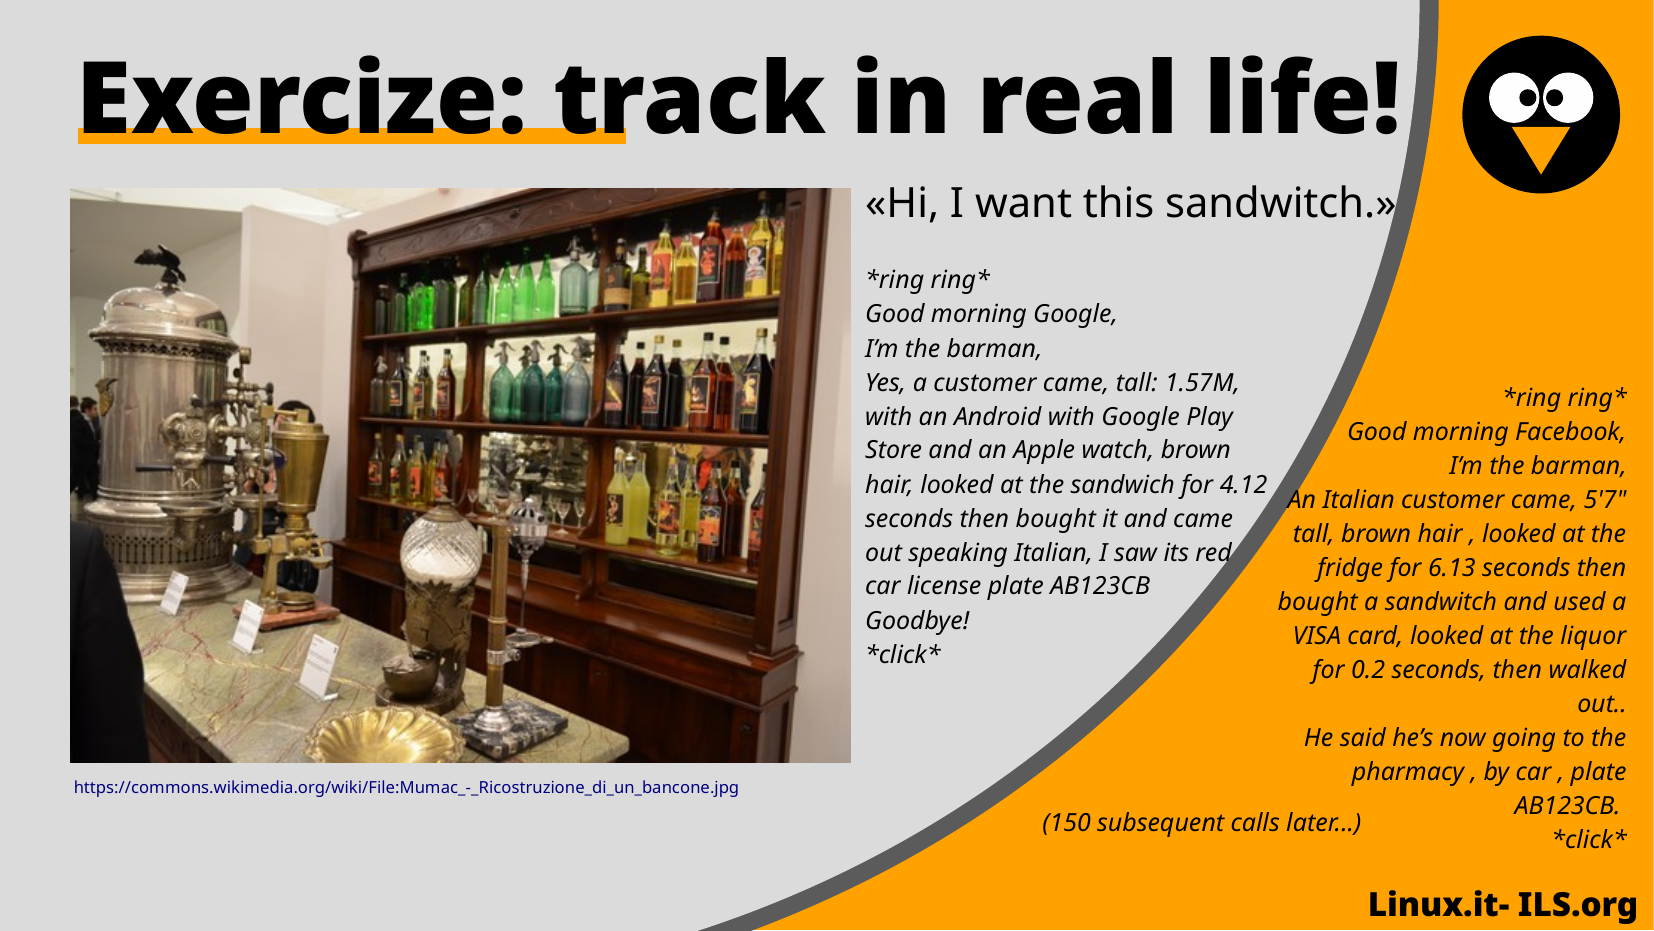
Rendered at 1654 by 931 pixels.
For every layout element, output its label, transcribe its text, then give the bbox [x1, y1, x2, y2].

text_box *ring ring* Good morning Google, I’m the barman, Yes, a customer came, tall: 1.57M, with an Android with Google Play Store and an Apple watch, brown hair, looked at the sandwich for 4.12 seconds then bought it and came out speaking Italian, I saw its red car license plate AB123CB Goodbye! *click* [850, 269, 1288, 679]
text_box (150 subsequent calls later...) [1027, 797, 1251, 845]
text_box «Hi, I want this sandwitch.» [850, 165, 1430, 269]
text_box Linux.it- ILS.org [1346, 874, 1654, 927]
title Exercize: track in real life! [76, 0, 1430, 188]
text_box https://commons.wikimedia.org/wiki/File:Mumac_-_Ricostruzione_di_un_bancone.jpg [59, 768, 898, 804]
text_box *ring ring* Good morning Facebook, I’m the barman, An Italian customer came, 5'7" tall, brown hair , looked at the fridge for 6.13 seconds then bought a sandwitch and used a VISA card, looked at the liquor for 0.2 seconds, then walked out.. He said he’s now going to the pharmacy , by car , plate AB123CB. *click* [1251, 390, 1642, 845]
picture [70, 188, 851, 763]
